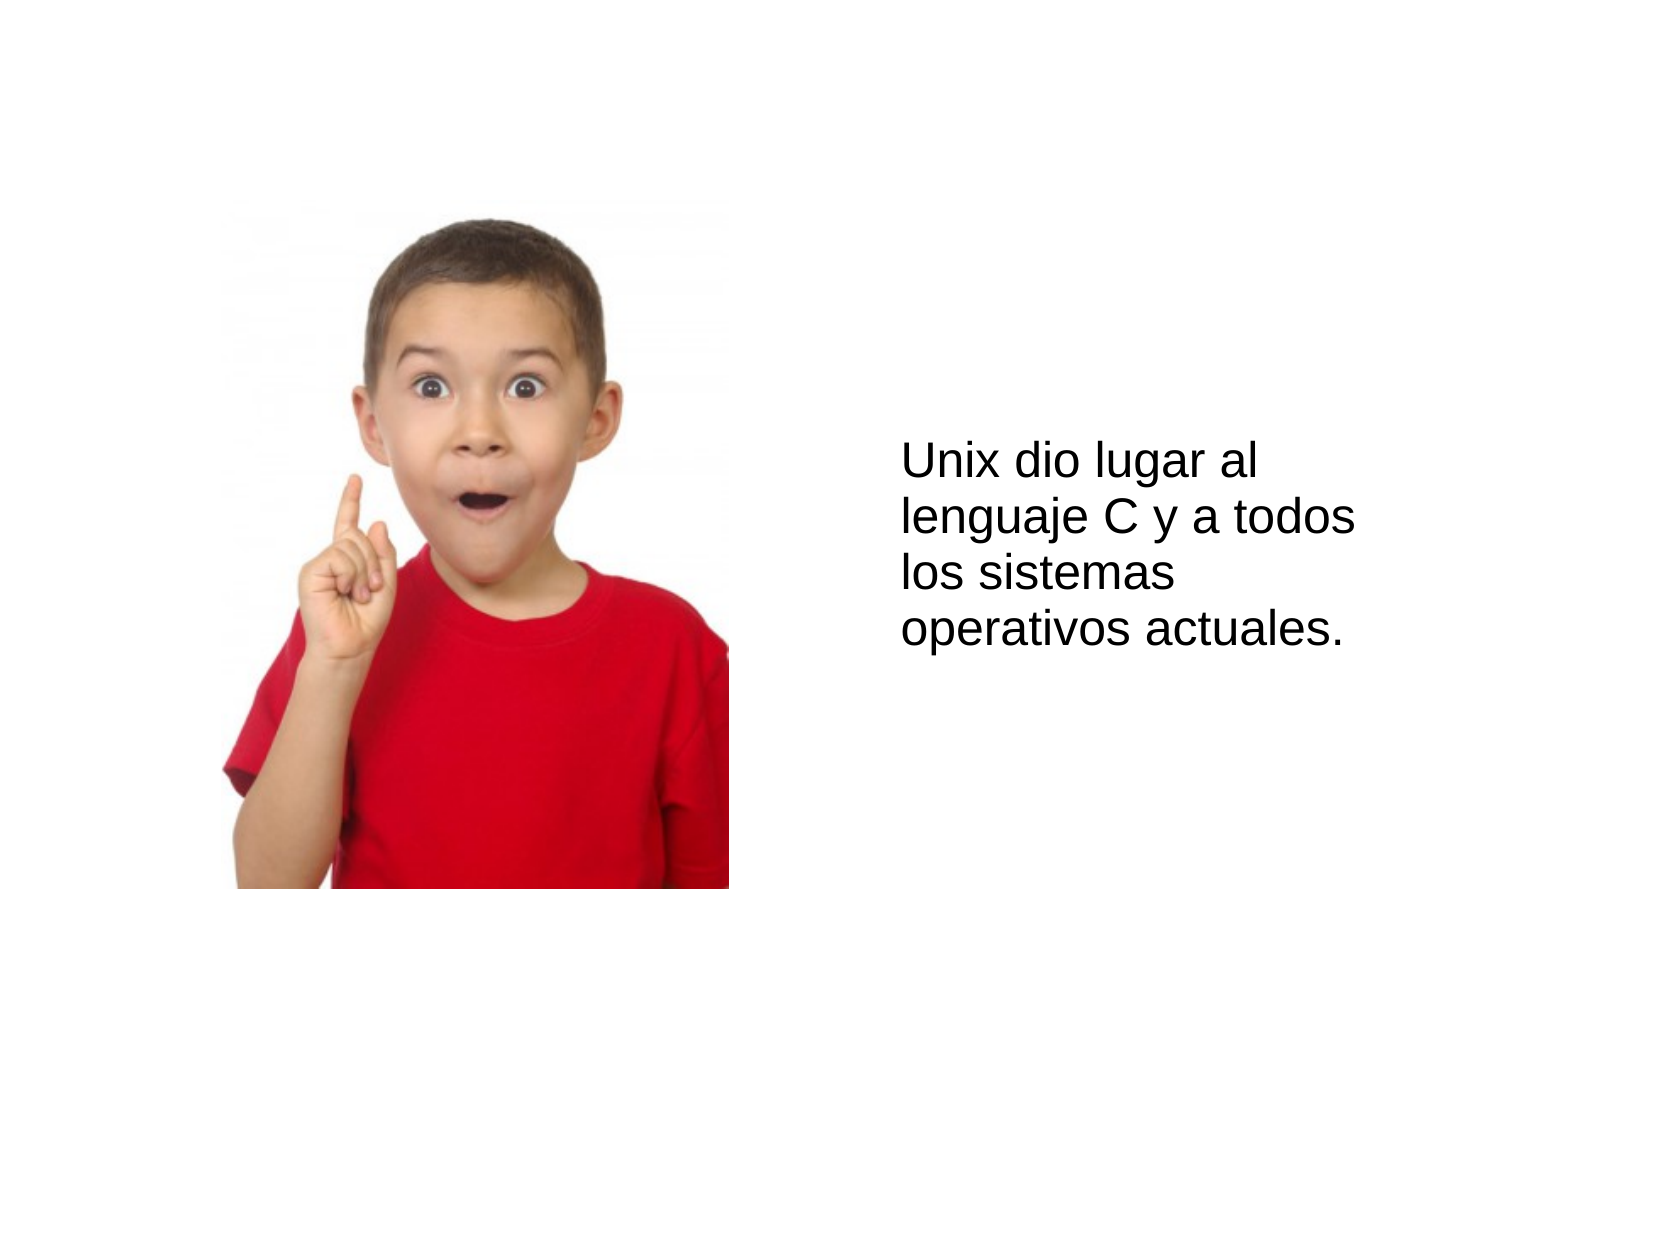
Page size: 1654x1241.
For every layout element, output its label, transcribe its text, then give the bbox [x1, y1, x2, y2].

text_box Unix dio lugar al lenguaje C y a todos los sistemas operativos actuales. [885, 425, 1430, 664]
picture [221, 200, 729, 889]
